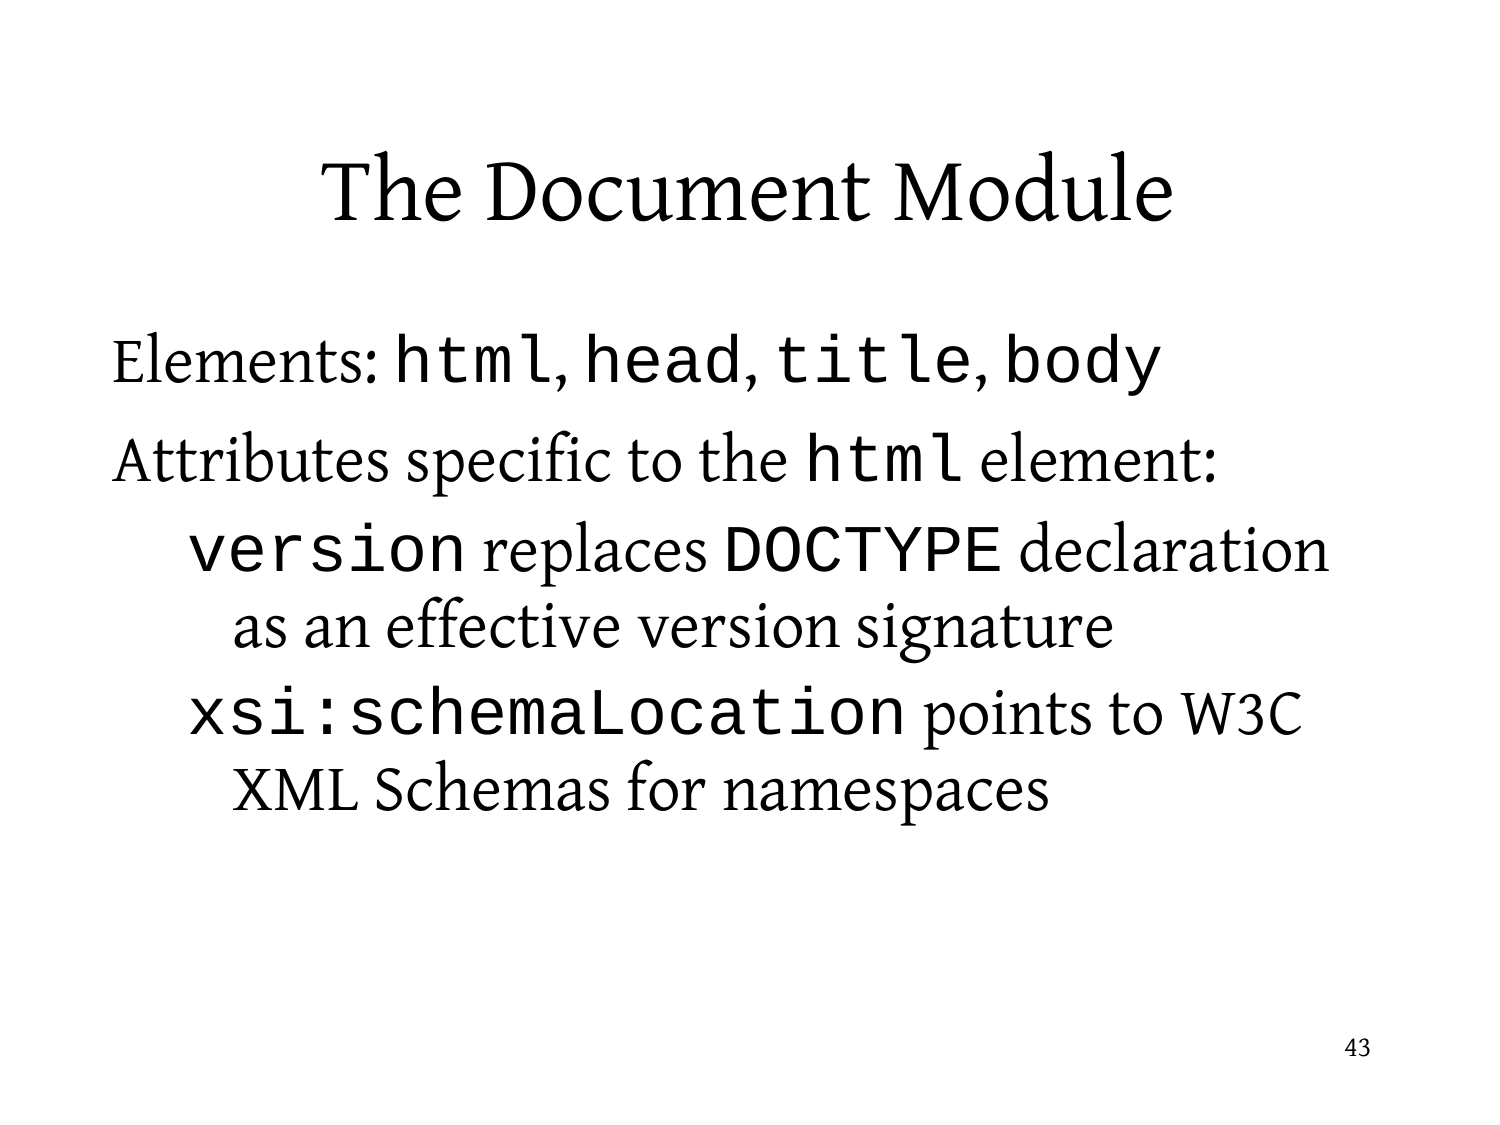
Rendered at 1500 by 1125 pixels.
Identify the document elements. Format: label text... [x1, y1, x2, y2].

title The Document Module [112, 63, 1387, 324]
list Elements: html, head, title, body Attributes specific to the html element: version replaces DOCTYPE declaration as an effective version signature xsi:schemaLocation points to W3C XML Schemas for namespaces [112, 324, 1387, 1000]
